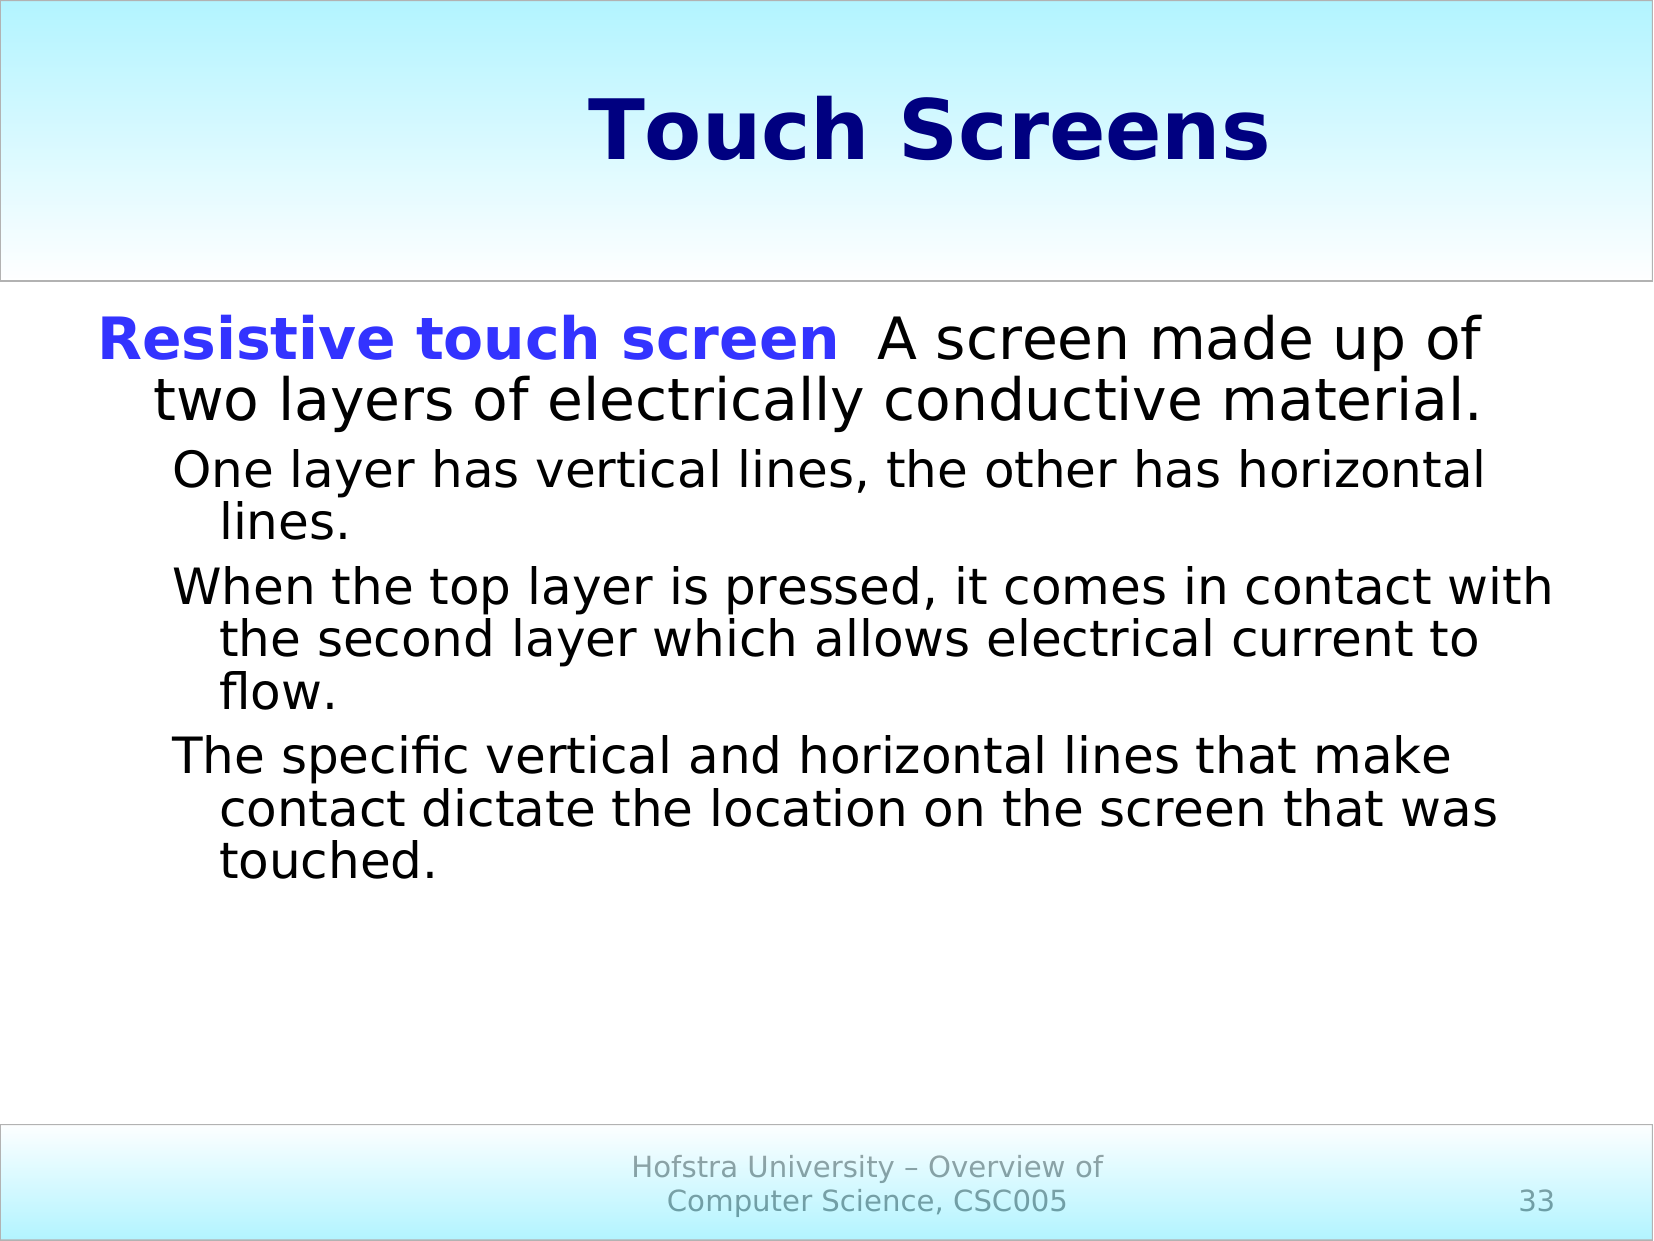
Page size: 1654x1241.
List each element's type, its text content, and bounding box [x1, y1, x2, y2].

title Touch Screens [247, 27, 1612, 235]
list Resistive touch screen A screen made up of two layers of electrically conductive material. One layer has vertical lines, the other has horizontal lines. When the top layer is pressed, it comes in contact with the second layer which allows electrical current to flow. The specific vertical and horizontal lines that make contact dictate the location on the screen that was touched. [82, 303, 1571, 1140]
